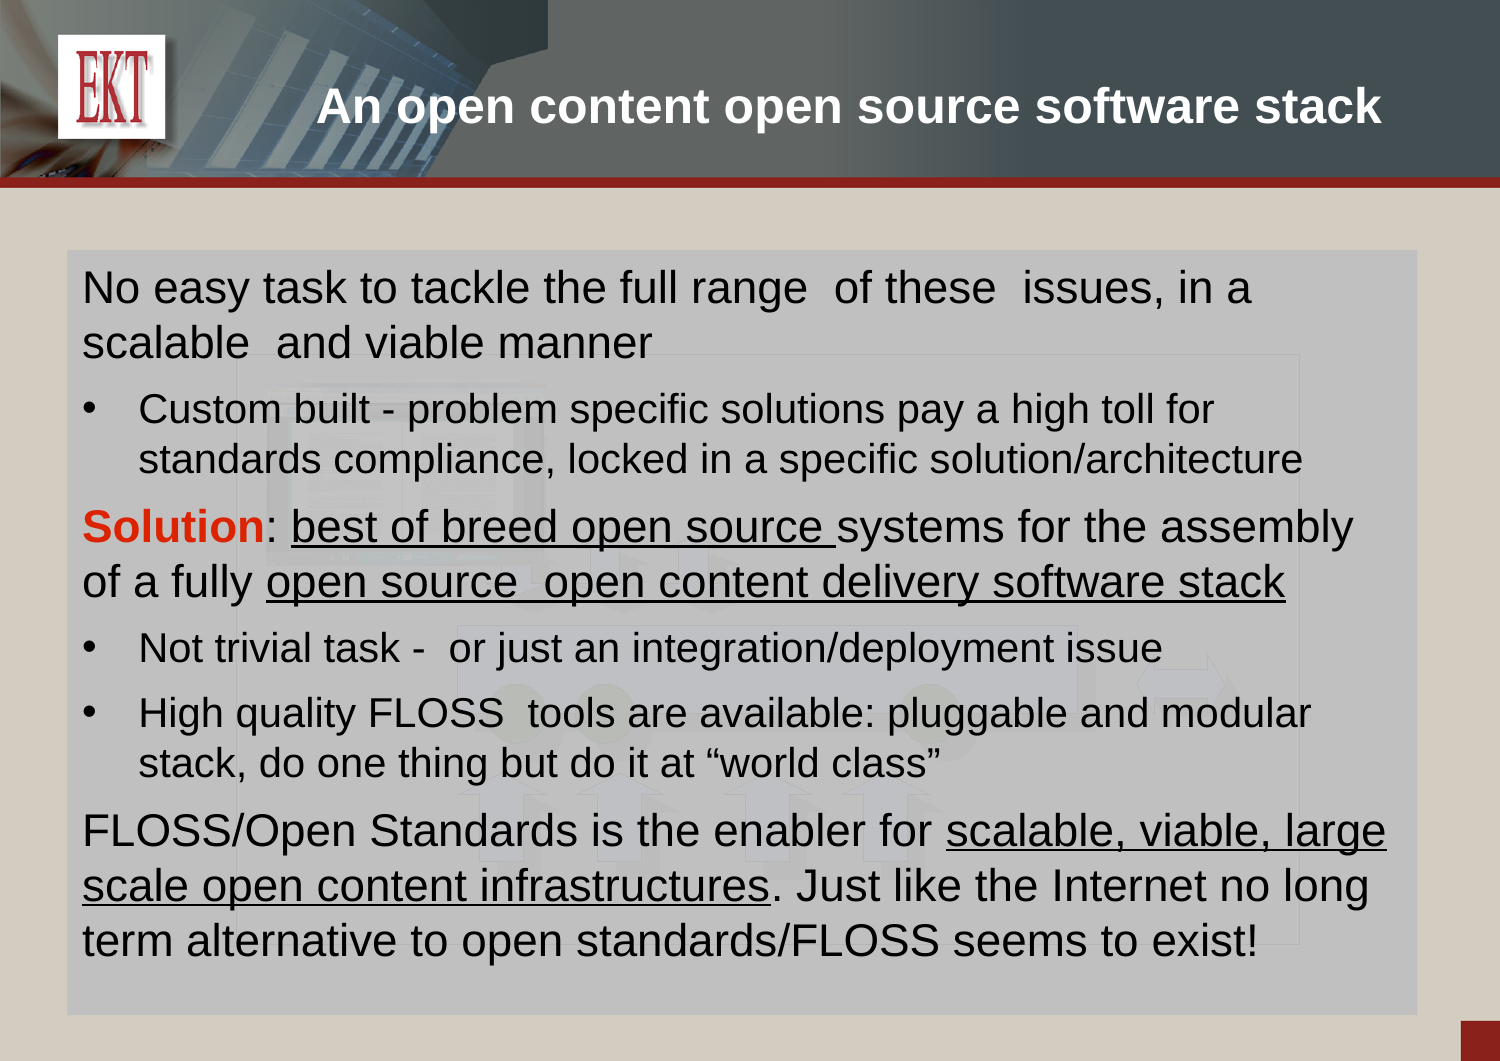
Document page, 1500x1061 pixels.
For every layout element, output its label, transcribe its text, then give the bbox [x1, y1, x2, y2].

picture [0, 0, 1500, 1061]
list No easy task to tackle the full range of these issues, in a scalable and viable manner Custom built - problem specific solutions pay a high toll for standards compliance, locked in a specific solution/architecture Solution: best of breed open source systems for the assembly of a fully open source open content delivery software stack Not trivial task - or just an integration/deployment issue High quality FLOSS tools are available: pluggable and modular stack, do one thing but do it at “world class” FLOSS/Open Standards is the enabler for scalable, viable, large scale open content infrastructures. Just like the Internet no long term alternative to open standards/FLOSS seems to exist! [67, 250, 1418, 1016]
title An open content open source software stack [301, 42, 1426, 165]
